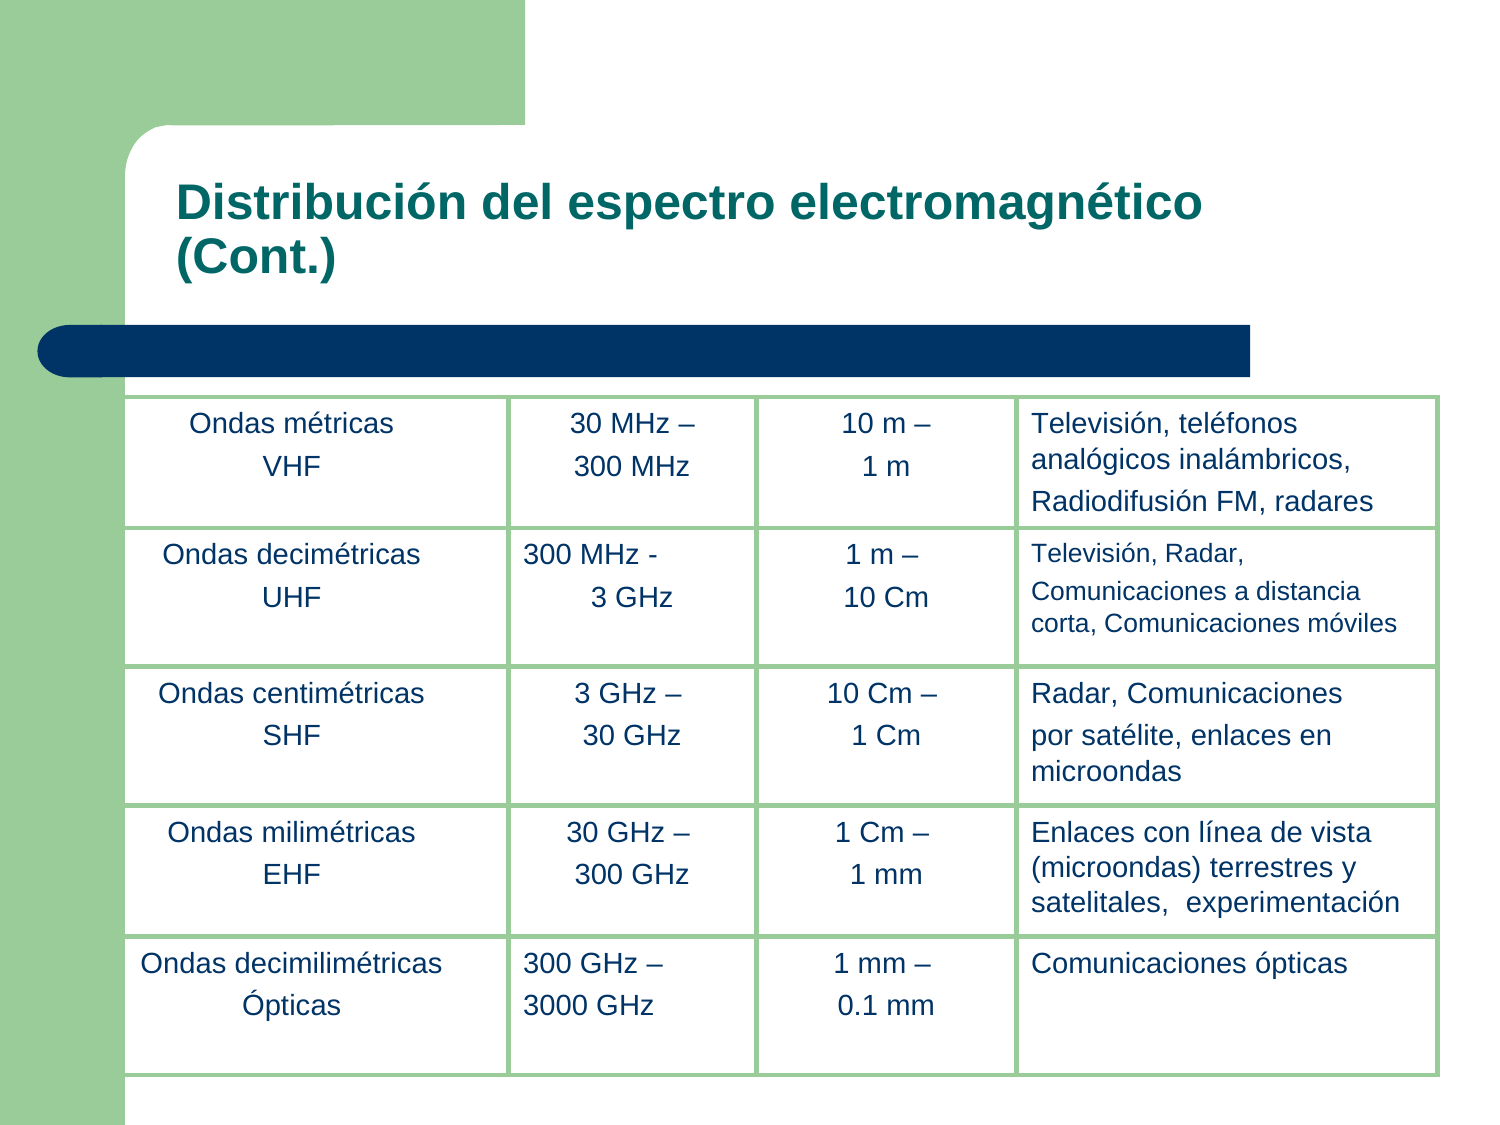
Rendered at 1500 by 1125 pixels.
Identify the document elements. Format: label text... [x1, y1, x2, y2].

text_box Radar, Comunicaciones por satélite, enlaces en microondas [1019, 669, 1435, 803]
text_box 30 MHz – 300 MHz [511, 399, 754, 526]
text_box 300 MHz - 3 GHz [511, 530, 754, 664]
text_box Ondas decimétricas UHF [77, 530, 506, 664]
text_box 10 Cm – 1 Cm [759, 669, 1014, 803]
text_box Televisión, Radar, Comunicaciones a distancia corta, Comunicaciones móviles [1019, 530, 1435, 664]
text_box Ondas decimilimétricas Ópticas [77, 939, 506, 1073]
text_box Comunicaciones ópticas [1019, 939, 1435, 1073]
text_box 1 Cm – 1 mm [759, 808, 1014, 934]
text_box 1 mm – 0.1 mm [759, 939, 1014, 1073]
text_box 3 GHz – 30 GHz [511, 669, 754, 803]
text_box Enlaces con línea de vista (microondas) terrestres y satelitales, experimentación [1019, 808, 1435, 934]
text_box 1 m – 10 Cm [759, 530, 1014, 664]
text_box 10 m – 1 m [759, 399, 1014, 526]
title Distribución del espectro electromagnético (Cont.) [161, 129, 1389, 293]
text_box 30 GHz – 300 GHz [511, 808, 754, 934]
text_box 300 GHz – 3000 GHz [511, 939, 754, 1073]
text_box Ondas centimétricas SHF [77, 669, 506, 803]
text_box Ondas milimétricas EHF [77, 808, 506, 934]
text_box Televisión, teléfonos analógicos inalámbricos, Radiodifusión FM, radares [1019, 399, 1435, 526]
text_box Ondas métricas VHF [77, 399, 506, 526]
